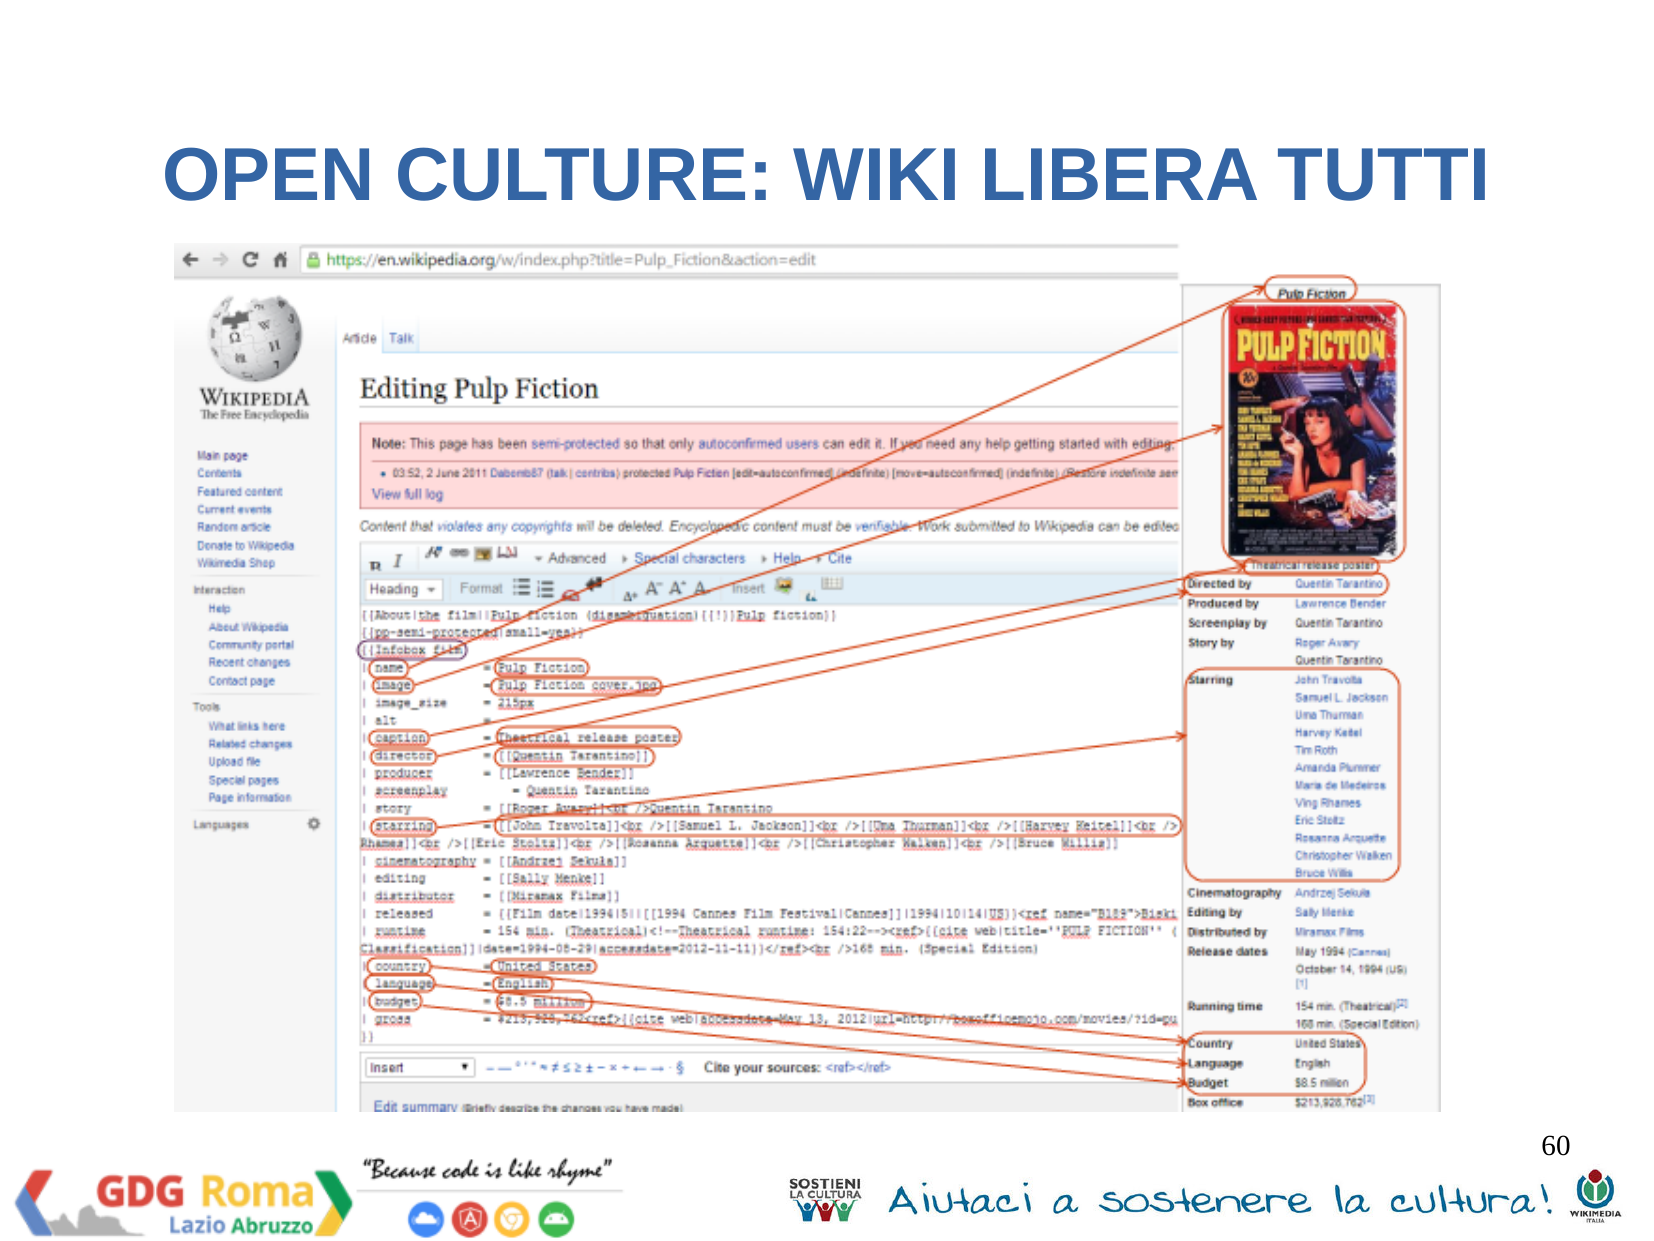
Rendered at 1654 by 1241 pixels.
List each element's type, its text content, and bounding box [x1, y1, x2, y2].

picture [772, 1163, 1648, 1233]
picture [11, 1155, 626, 1241]
title OPEN CULTURE: WIKI LIBERA TUTTI [11, 17, 1642, 249]
picture [174, 249, 1441, 1112]
